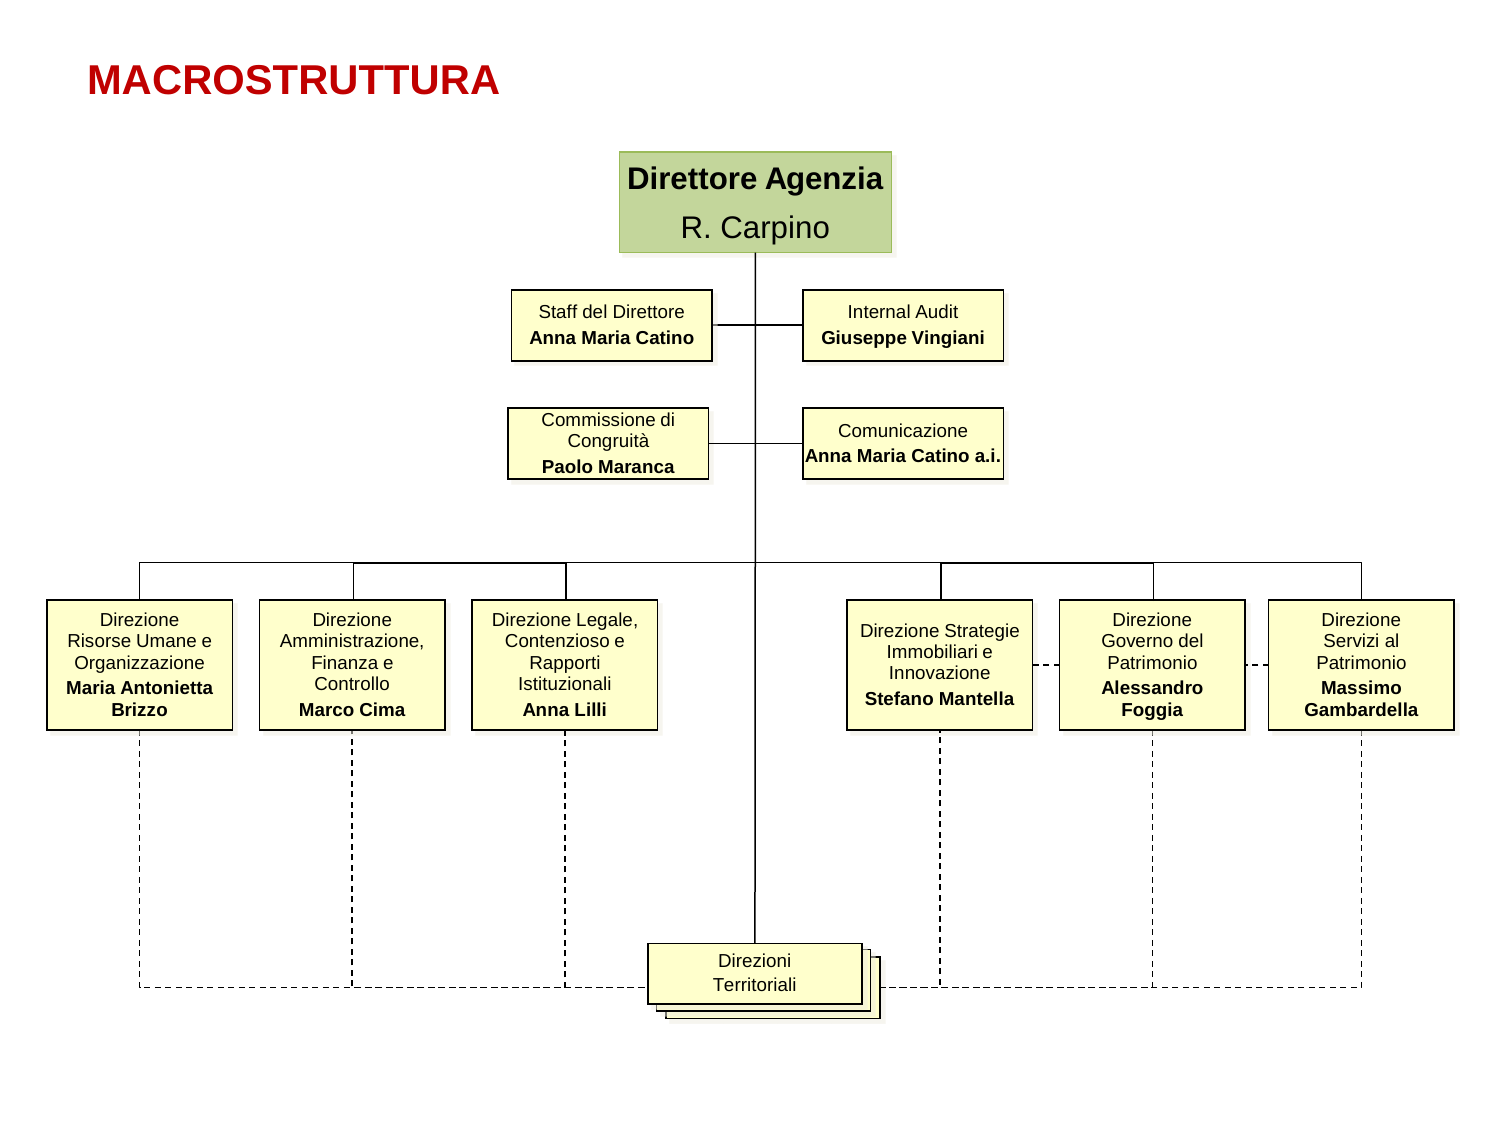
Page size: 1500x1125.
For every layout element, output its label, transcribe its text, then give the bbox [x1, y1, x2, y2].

text_box MACROSTRUTTURA [72, 45, 1424, 128]
picture [46, 149, 1495, 1024]
